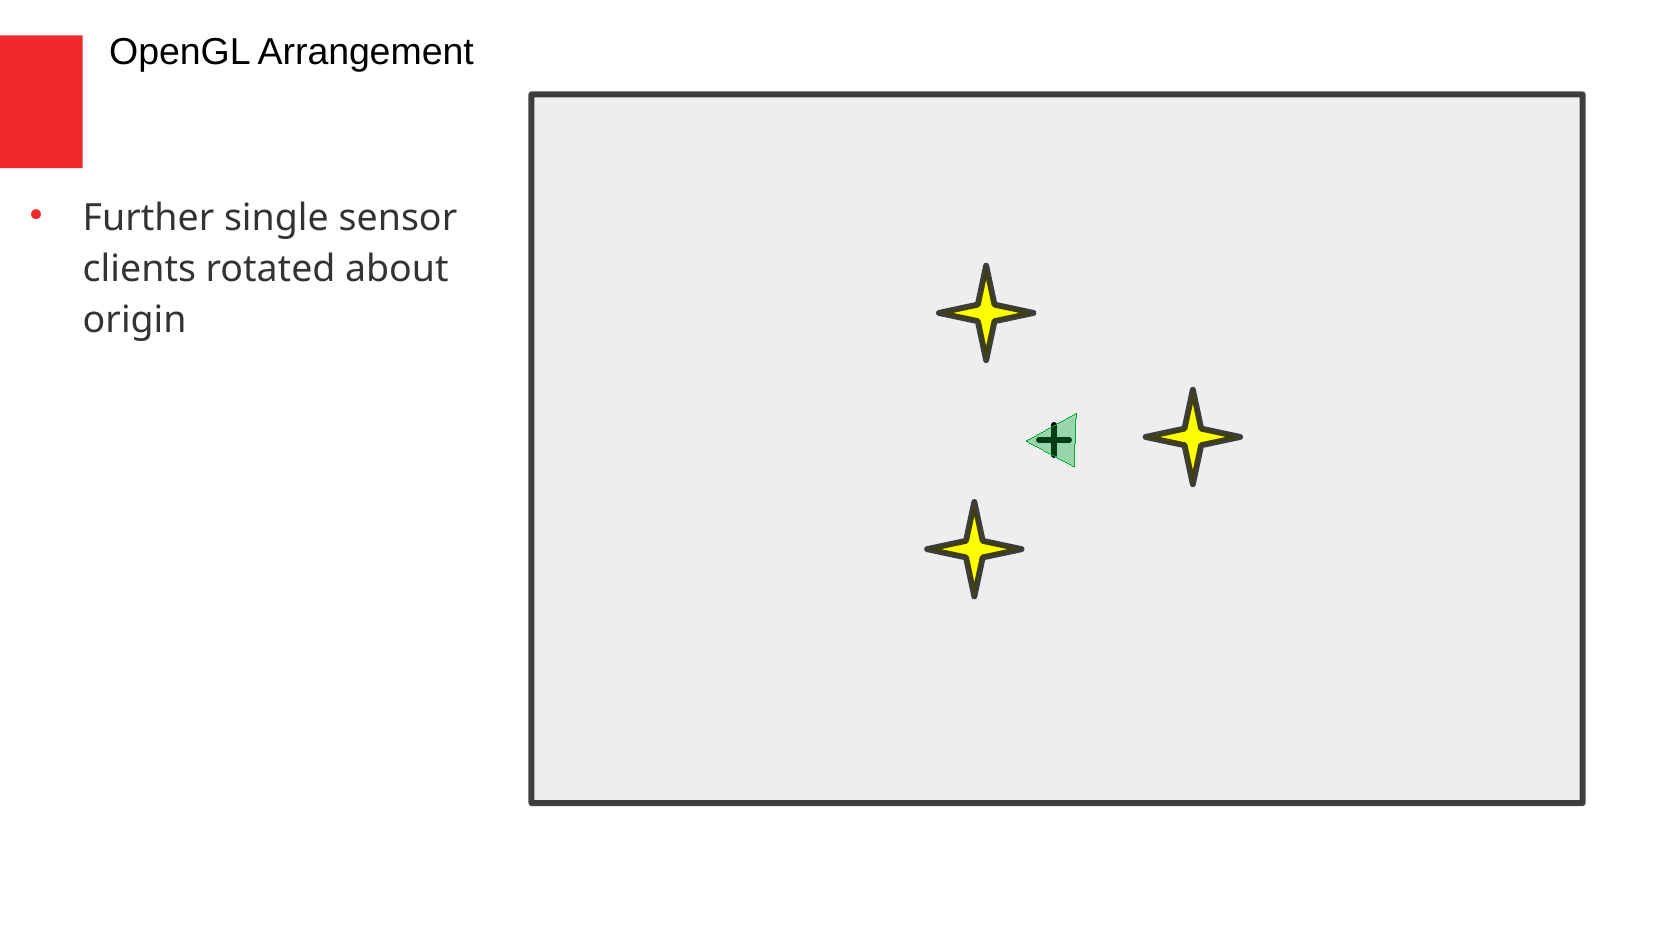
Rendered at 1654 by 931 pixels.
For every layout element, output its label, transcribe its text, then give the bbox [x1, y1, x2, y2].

list Further single sensor clients rotated about origin [11, 190, 508, 863]
text_box [531, 94, 1583, 804]
text_box OpenGL Arrangement [94, 23, 508, 110]
